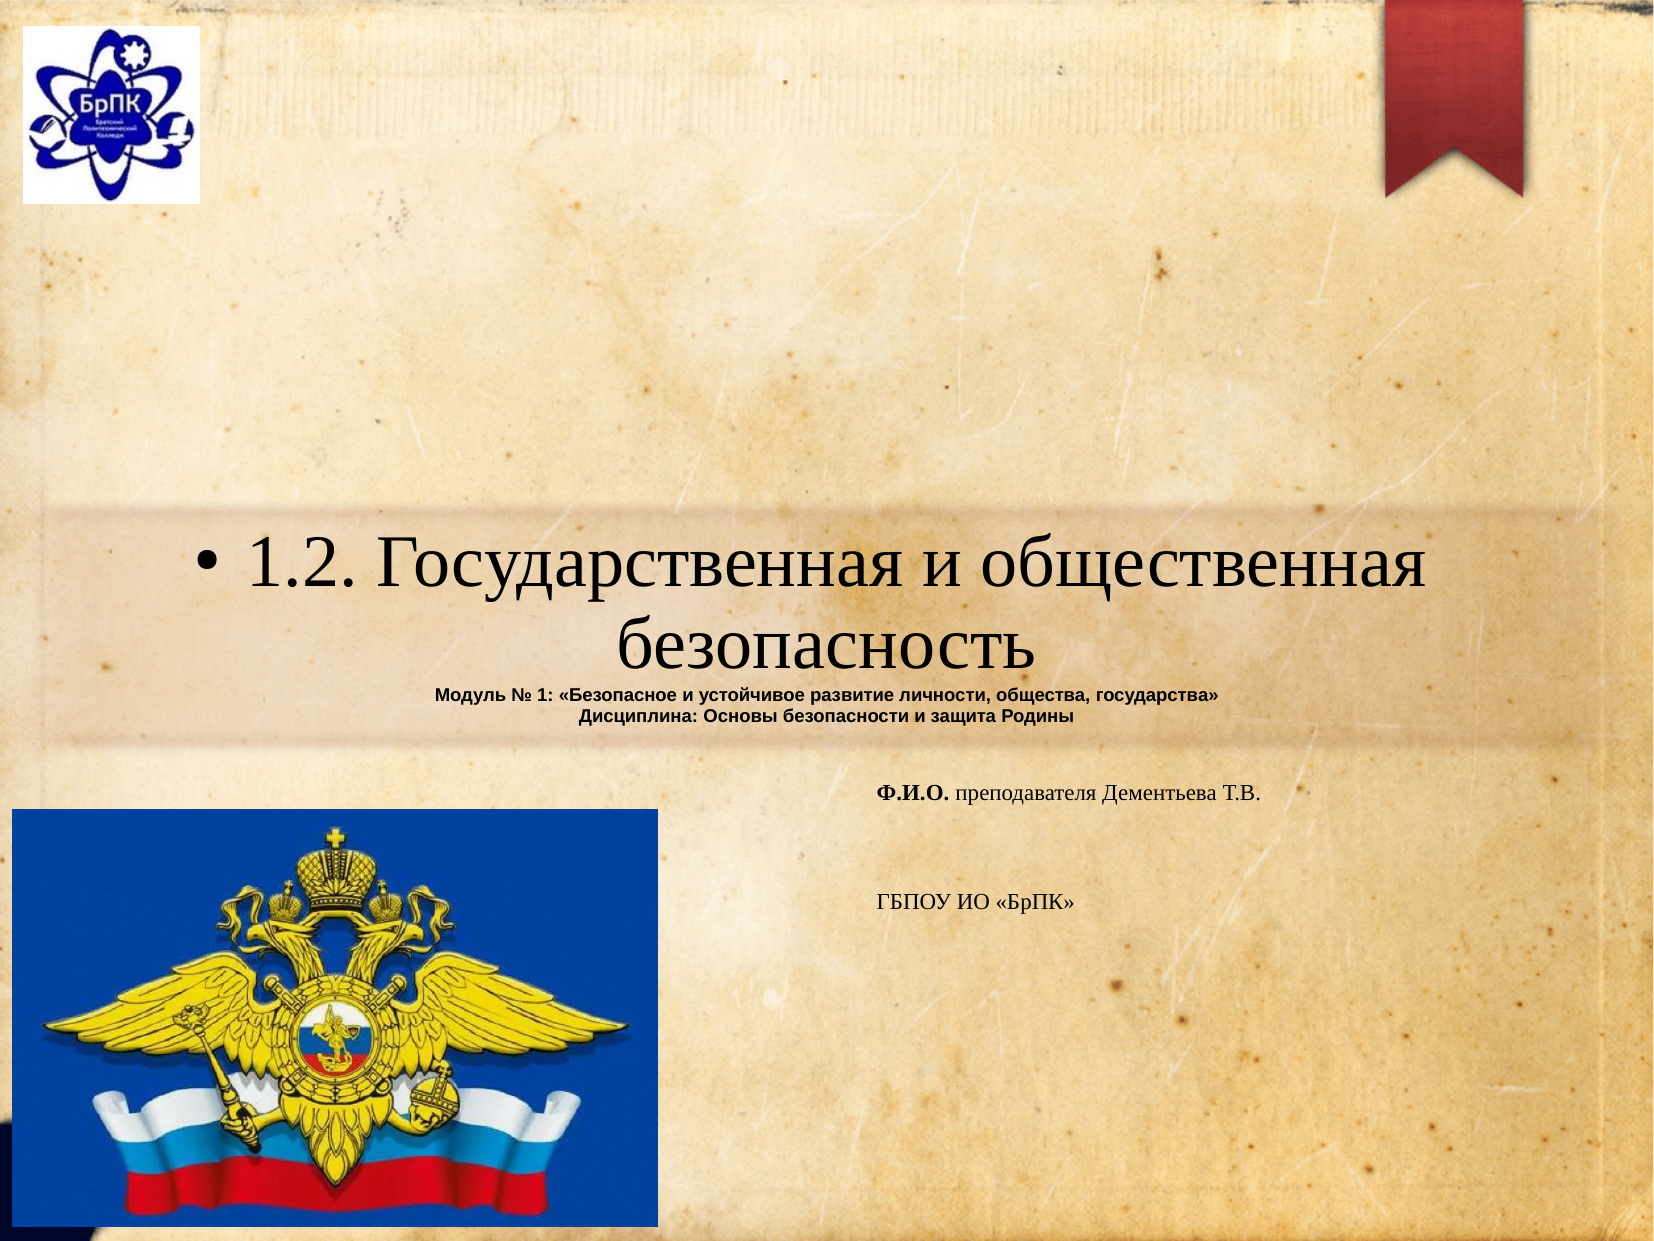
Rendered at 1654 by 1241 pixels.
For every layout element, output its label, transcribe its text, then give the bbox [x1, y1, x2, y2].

title 1.2. Государственная и общественная безопасность Модуль № 1: «Безопасное и устойчивое развитие личности, общества, государства» Дисциплина: Основы безопасности и защита Родины [82, 519, 1571, 727]
list Ф.И.О. преподавателя Дементьева Т.В. ГБПОУ ИО «БрПК» [876, 779, 1538, 1205]
picture [0, 0, 1654, 1241]
